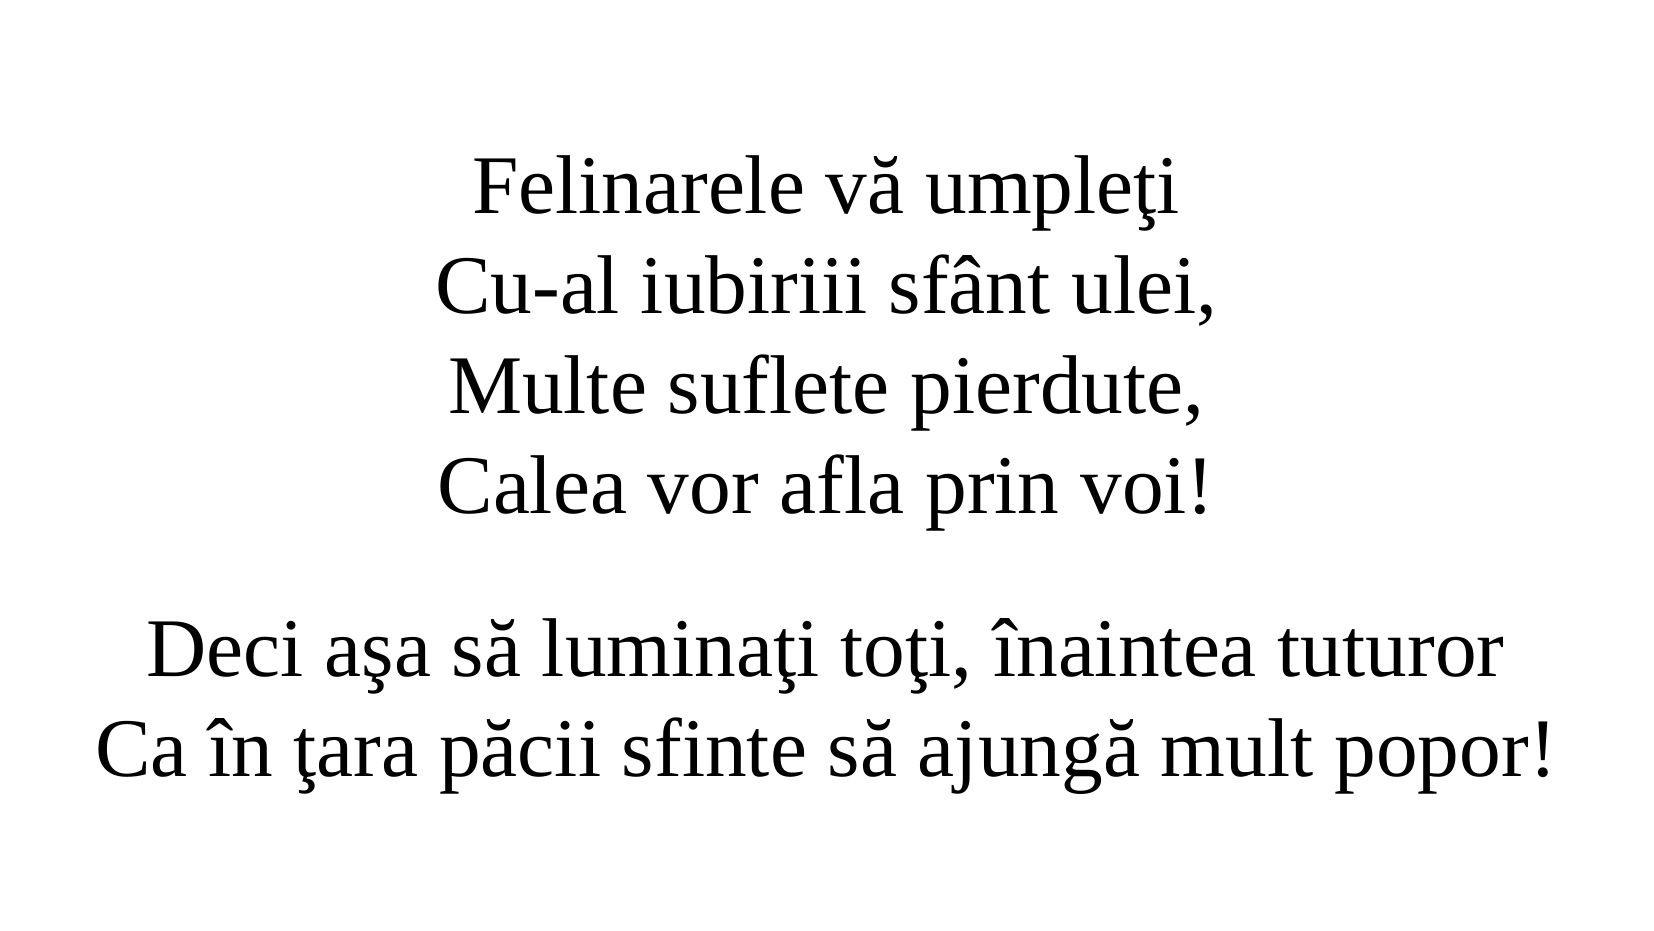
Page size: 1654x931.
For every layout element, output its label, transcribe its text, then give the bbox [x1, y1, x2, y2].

subtitle Felinarele vă umpleţi Cu-al iubiriii sfânt ulei, Multe suflete pierdute, Calea vor afla prin voi! Deci aşa să luminaţi toţi, înaintea tuturor Ca în ţara păcii sfinte să ajungă mult popor! [0, 123, 1654, 807]
